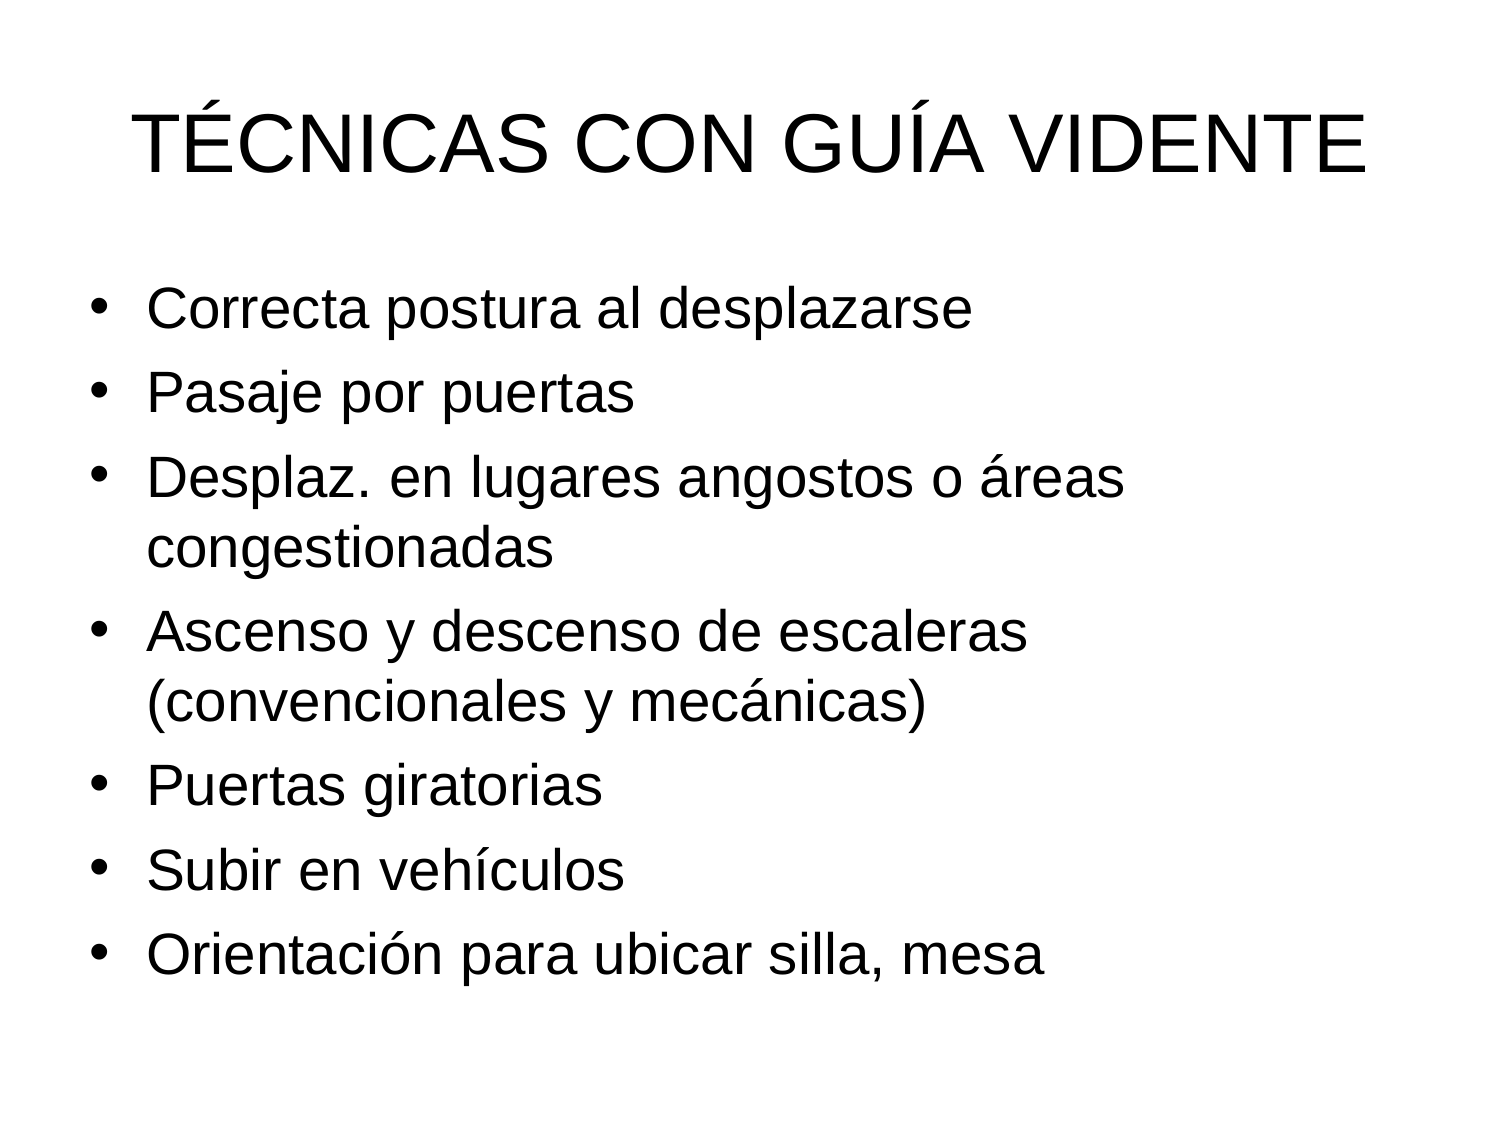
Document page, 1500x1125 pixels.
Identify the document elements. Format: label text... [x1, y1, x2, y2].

list Correcta postura al desplazarse Pasaje por puertas Desplaz. en lugares angostos o áreas congestionadas Ascenso y descenso de escaleras (convencionales y mecánicas) Puertas giratorias Subir en vehículos Orientación para ubicar silla, mesa [75, 262, 1426, 1005]
title TÉCNICAS CON GUÍA VIDENTE [75, 45, 1426, 233]
